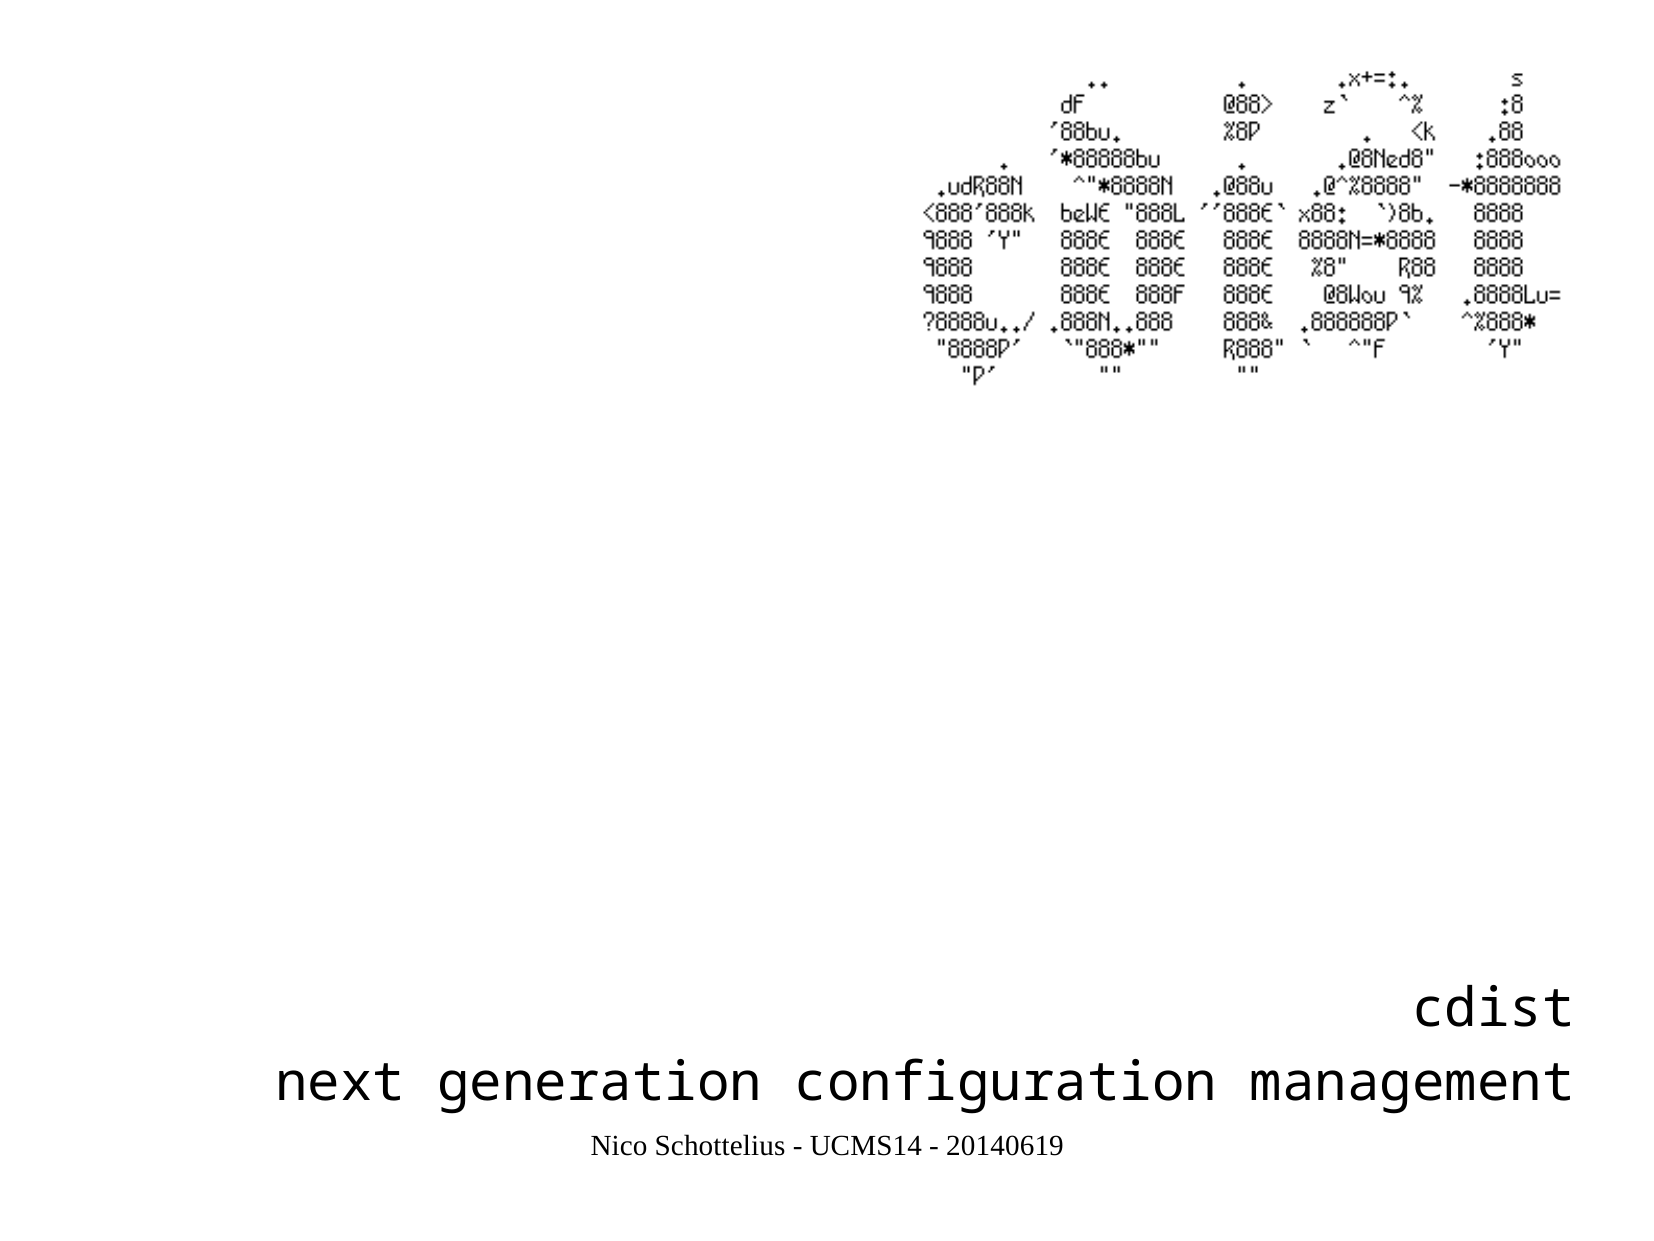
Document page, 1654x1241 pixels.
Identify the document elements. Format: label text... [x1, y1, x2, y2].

picture [920, 49, 1571, 396]
subtitle cdist next generation configuration management [119, 914, 1575, 1170]
